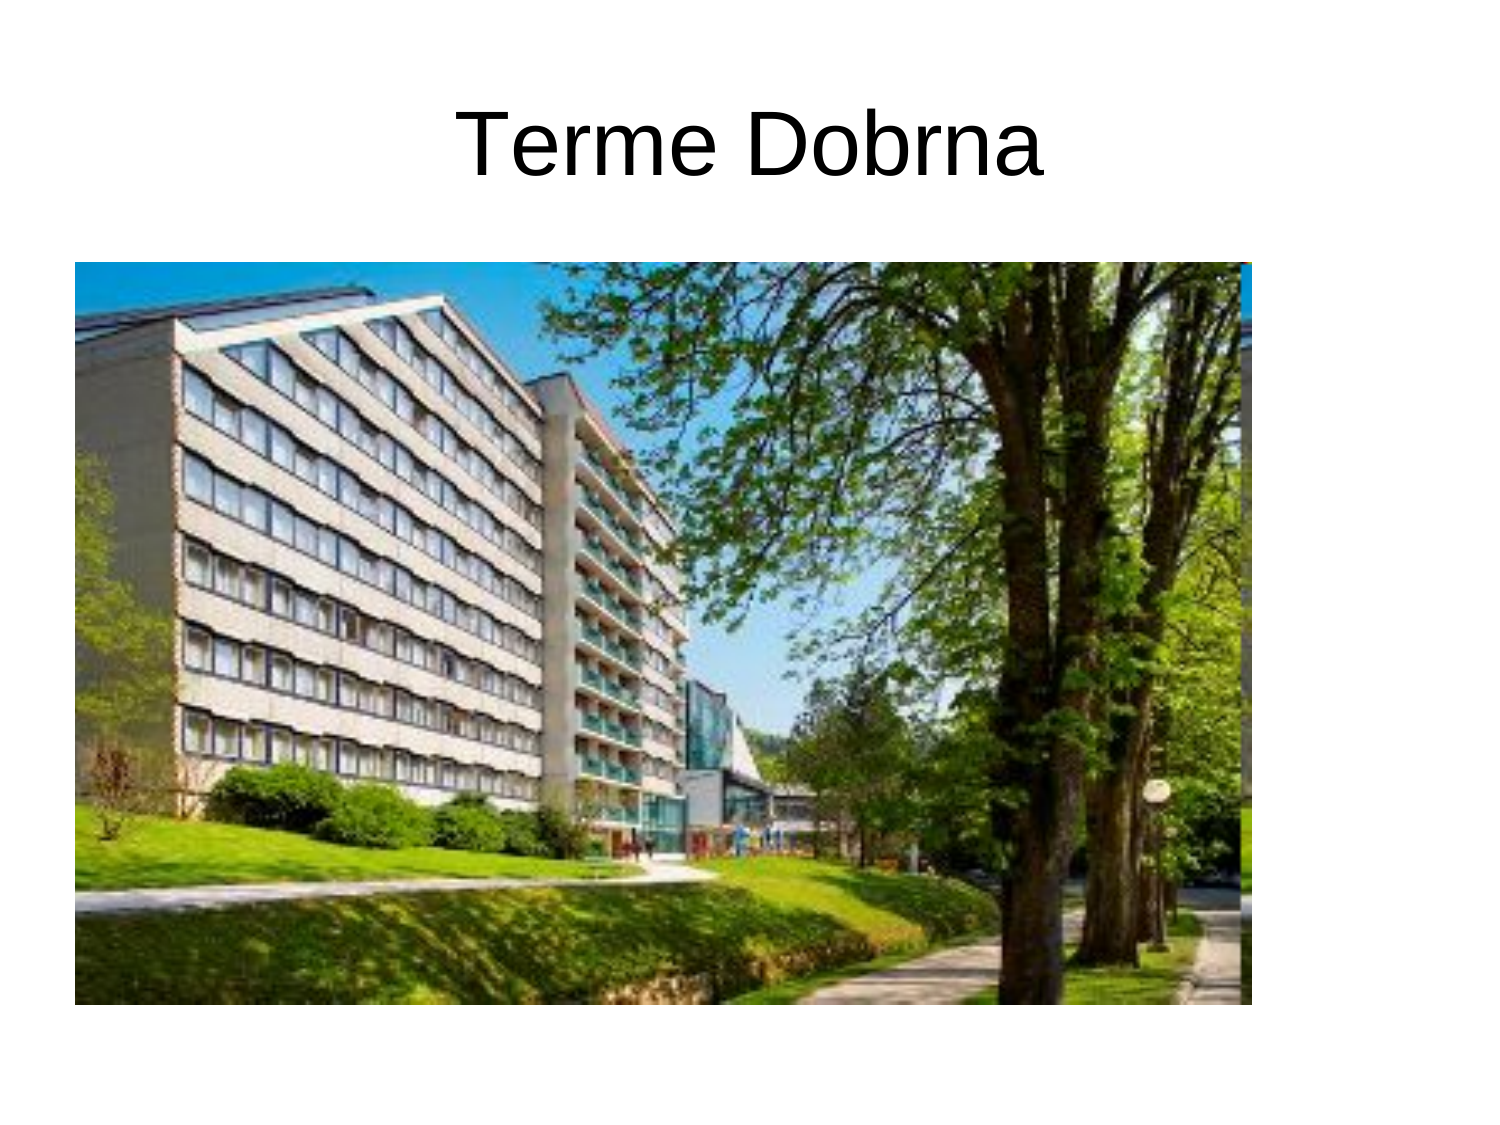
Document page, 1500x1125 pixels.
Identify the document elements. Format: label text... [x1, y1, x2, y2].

picture [75, 262, 1252, 1005]
title Terme Dobrna [75, 45, 1426, 233]
